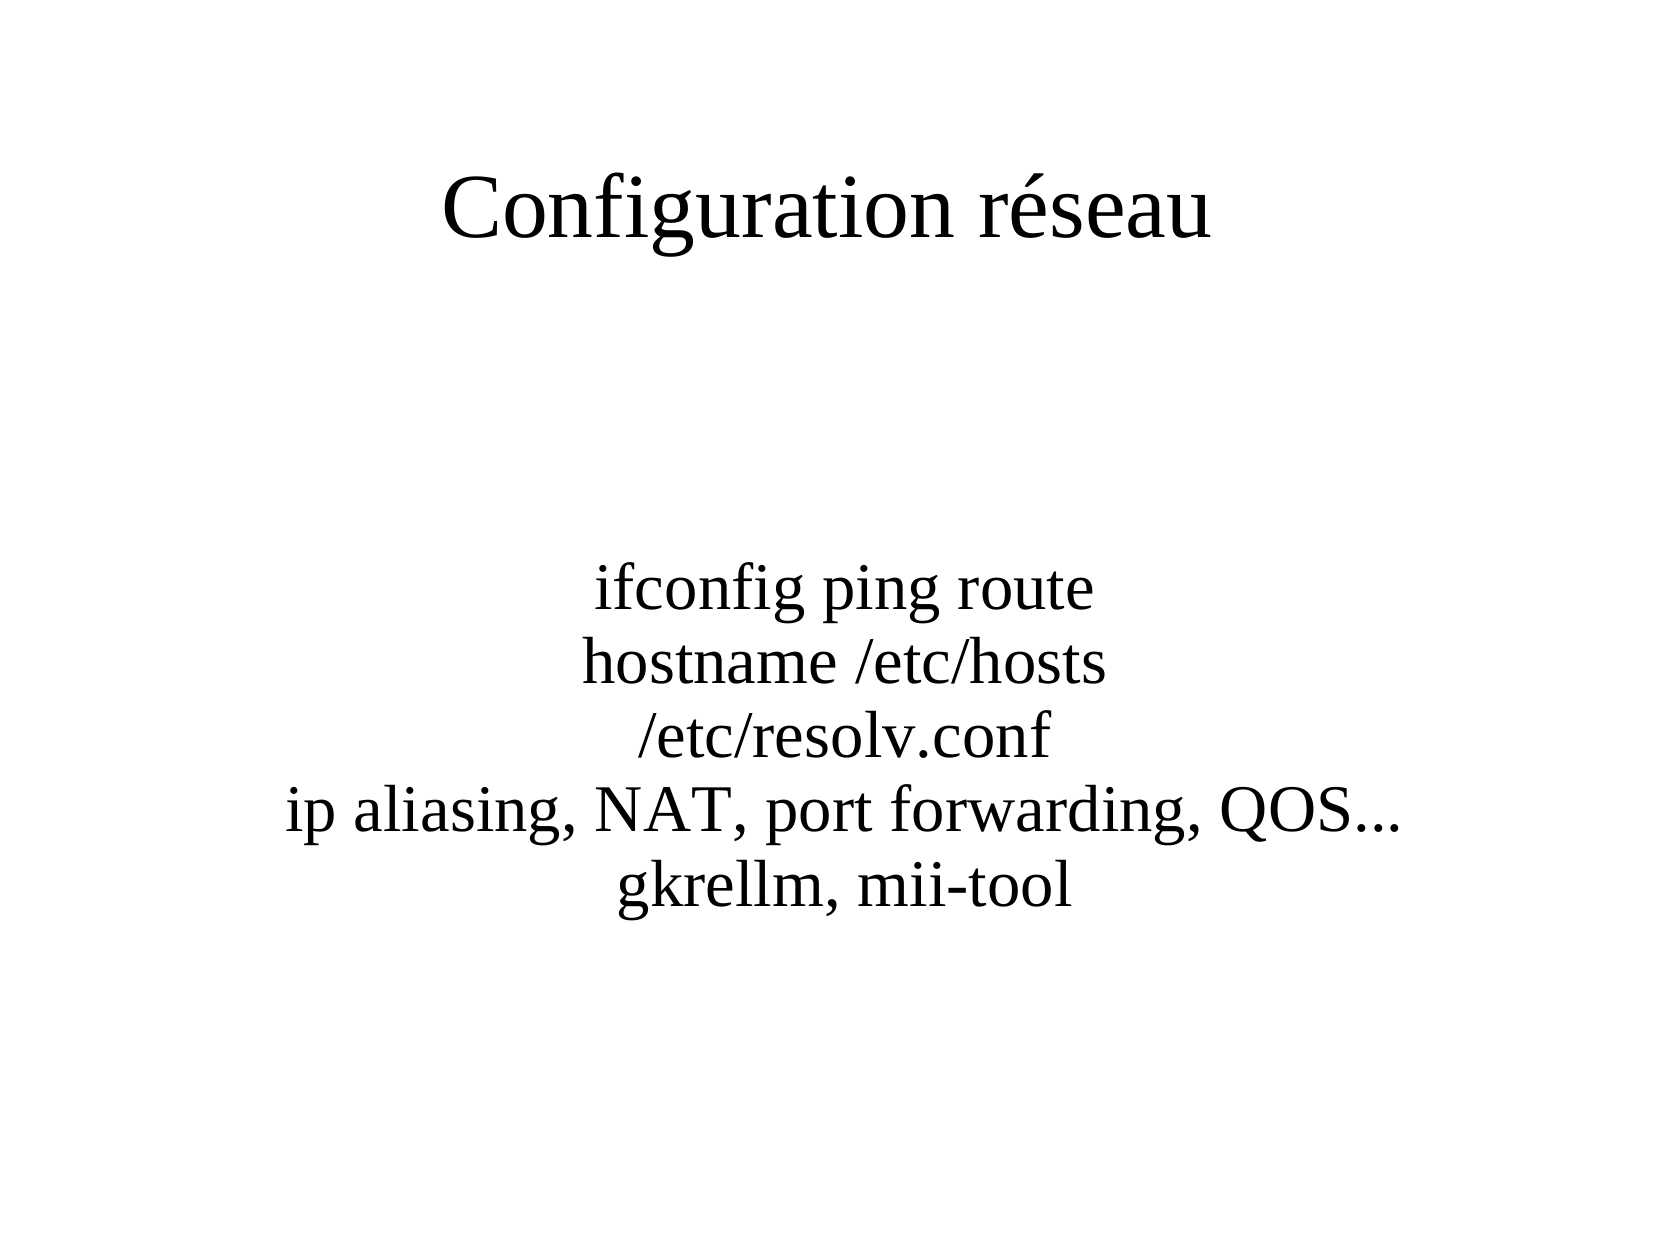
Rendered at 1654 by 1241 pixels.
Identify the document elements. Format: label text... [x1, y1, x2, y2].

subtitle ifconfig ping route hostname /etc/hosts /etc/resolv.conf ip aliasing, NAT, port forwarding, QOS... gkrellm, mii-tool [121, 344, 1534, 1127]
title Configuration réseau [121, 102, 1534, 311]
